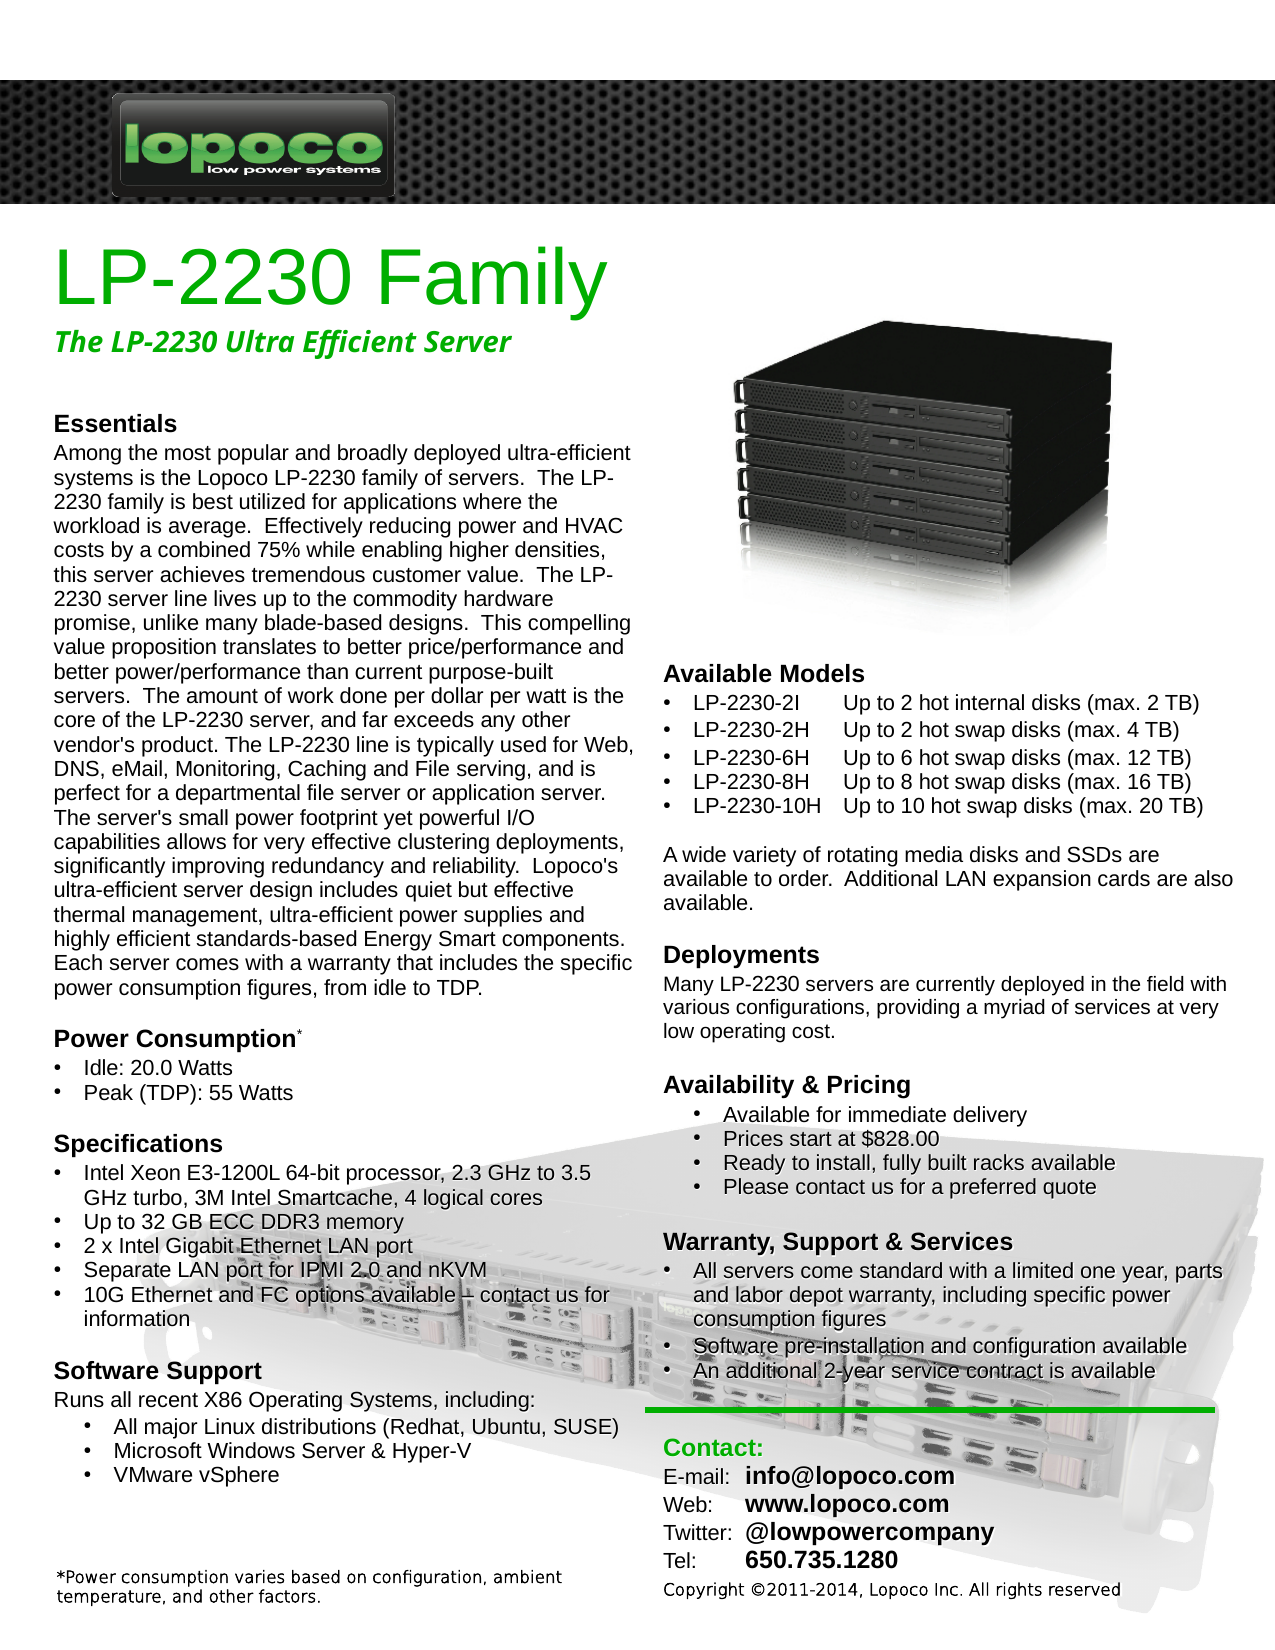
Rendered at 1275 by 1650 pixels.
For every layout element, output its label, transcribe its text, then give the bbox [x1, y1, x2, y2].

picture [712, 299, 1140, 637]
text_box *Power consumption varies based on configuration, ambient temperature, and other factors. [41, 1560, 631, 1615]
text_box Available Models LP-2230-2I Up to 2 hot internal disks (max. 2 TB) LP-2230-2H Up to 2 hot swap disks (max. 4 TB) LP-2230-6H Up to 6 hot swap disks (max. 12 TB) LP-2230-8H Up to 8 hot swap disks (max. 16 TB) LP-2230-10H Up to 10 hot swap disks (max. 20 TB) A wide variety of rotating media disks and SSDs are available to order. Additional LAN expansion cards are also available. Deployments Many LP-2230 servers are currently deployed in the field with various configurations, providing a myriad of services at very low operating cost. Availability & Pricing Available for immediate delivery Prices start at $828.00 Ready to install, fully built racks available Please contact us for a preferred quote Warranty, Support & Services All servers come standard with a limited one year, parts and labor depot warranty, including specific power consumption figures Software pre-installation and configuration available An additional 2-year service contract is available [663, 660, 1246, 1350]
picture [135, 1121, 1264, 1621]
text_box LP-2230 Family The LP-2230 Ultra Efficient Server [53, 232, 636, 383]
picture [0, 80, 1275, 204]
subtitle Essentials Among the most popular and broadly deployed ultra-efficient systems is the Lopoco LP-2230 family of servers. The LP-2230 family is best utilized for applications where the workload is average. Effectively reducing power and HVAC costs by a combined 75% while enabling higher densities, this server achieves tremendous customer value. The LP-2230 server line lives up to the commodity hardware promise, unlike many blade-based designs. This compelling value proposition translates to better price/performance and better power/performance than current purpose-built servers. The amount of work done per dollar per watt is the core of the LP-2230 server, and far exceeds any other vendor's product. The LP-2230 line is typically used for Web, DNS, eMail, Monitoring, Caching and File serving, and is perfect for a departmental file server or application server. The server's small power footprint yet powerful I/O capabilities allows for very effective clustering deployments, significantly improving redundancy and reliability. Lopoco's ultra-efficient server design includes quiet but effective thermal management, ultra-efficient power supplies and highly efficient standards-based Energy Smart components. Each server comes with a warranty that includes the specific power consumption figures, from idle to TDP. Power Consumption* Idle: 20.0 Watts Peak (TDP): 55 Watts Specifications Intel Xeon E3-1200L 64-bit processor, 2.3 GHz to 3.5 GHz turbo, 3M Intel Smartcache, 4 logical cores Up to 32 GB ECC DDR3 memory 2 x Intel Gigabit Ethernet LAN port Separate LAN port for IPMI 2.0 and nKVM 10G Ethernet and FC options available – contact us for information Software Support Runs all recent X86 Operating Systems, including: All major Linux distributions (Redhat, Ubuntu, SUSE) Microsoft Windows Server & Hyper-V VMware vSphere [53, 410, 636, 1546]
text_box Contact: E-mail: info@lopoco.com Web: www.lopoco.com Twitter: @lowpowercompany Tel: 650.735.1280 Copyright ©2011-2014, Lopoco Inc. All rights reserved [663, 1350, 1246, 1606]
